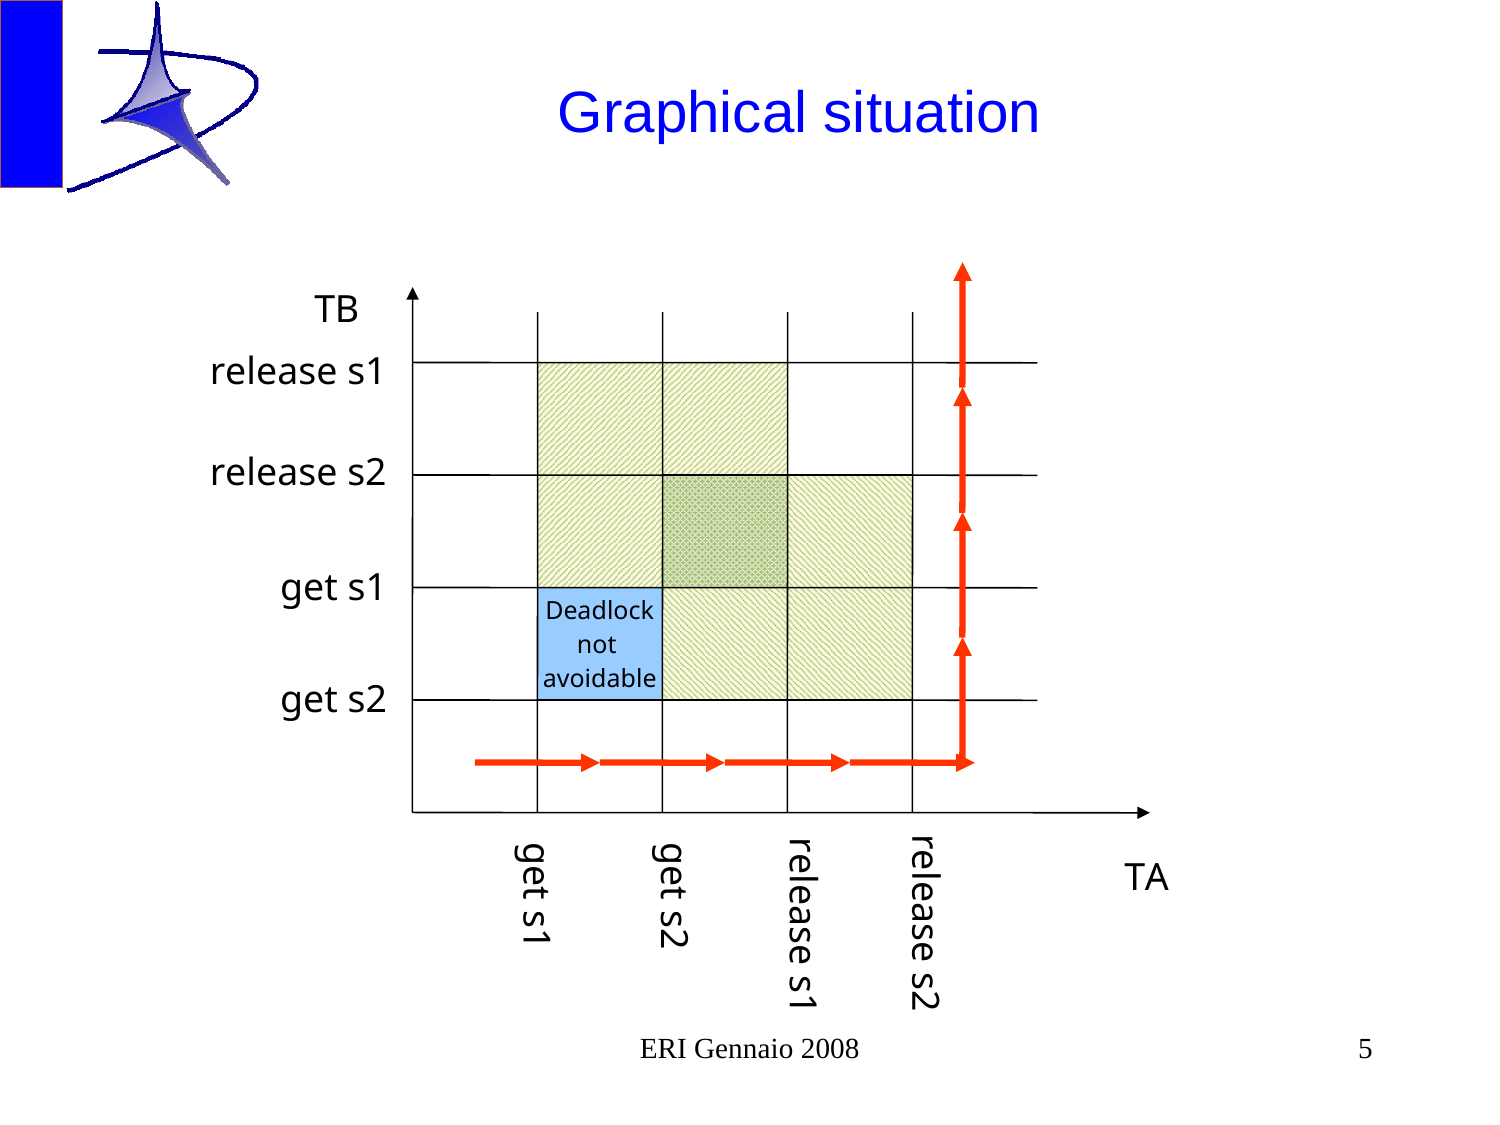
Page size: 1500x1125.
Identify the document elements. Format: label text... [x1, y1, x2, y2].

text_box release s2 [893, 819, 960, 1027]
text_box get s1 [265, 552, 403, 619]
text_box release s1 [195, 337, 402, 404]
text_box release s1 [771, 823, 838, 1030]
text_box release s2 [195, 437, 402, 504]
text_box get s1 [504, 827, 572, 965]
text_box Deadlock not avoidable [539, 589, 661, 699]
text_box TA [1109, 842, 1185, 910]
text_box [539, 476, 661, 586]
picture [62, 0, 263, 197]
text_box get s2 [642, 827, 709, 965]
text_box TB [299, 274, 375, 337]
text_box [664, 364, 786, 474]
text_box [789, 589, 911, 699]
text_box [664, 589, 786, 699]
text_box get s2 [265, 664, 403, 732]
text_box [539, 364, 661, 474]
text_box [789, 476, 911, 586]
text_box [664, 476, 786, 586]
title Graphical situation [174, 62, 1425, 163]
